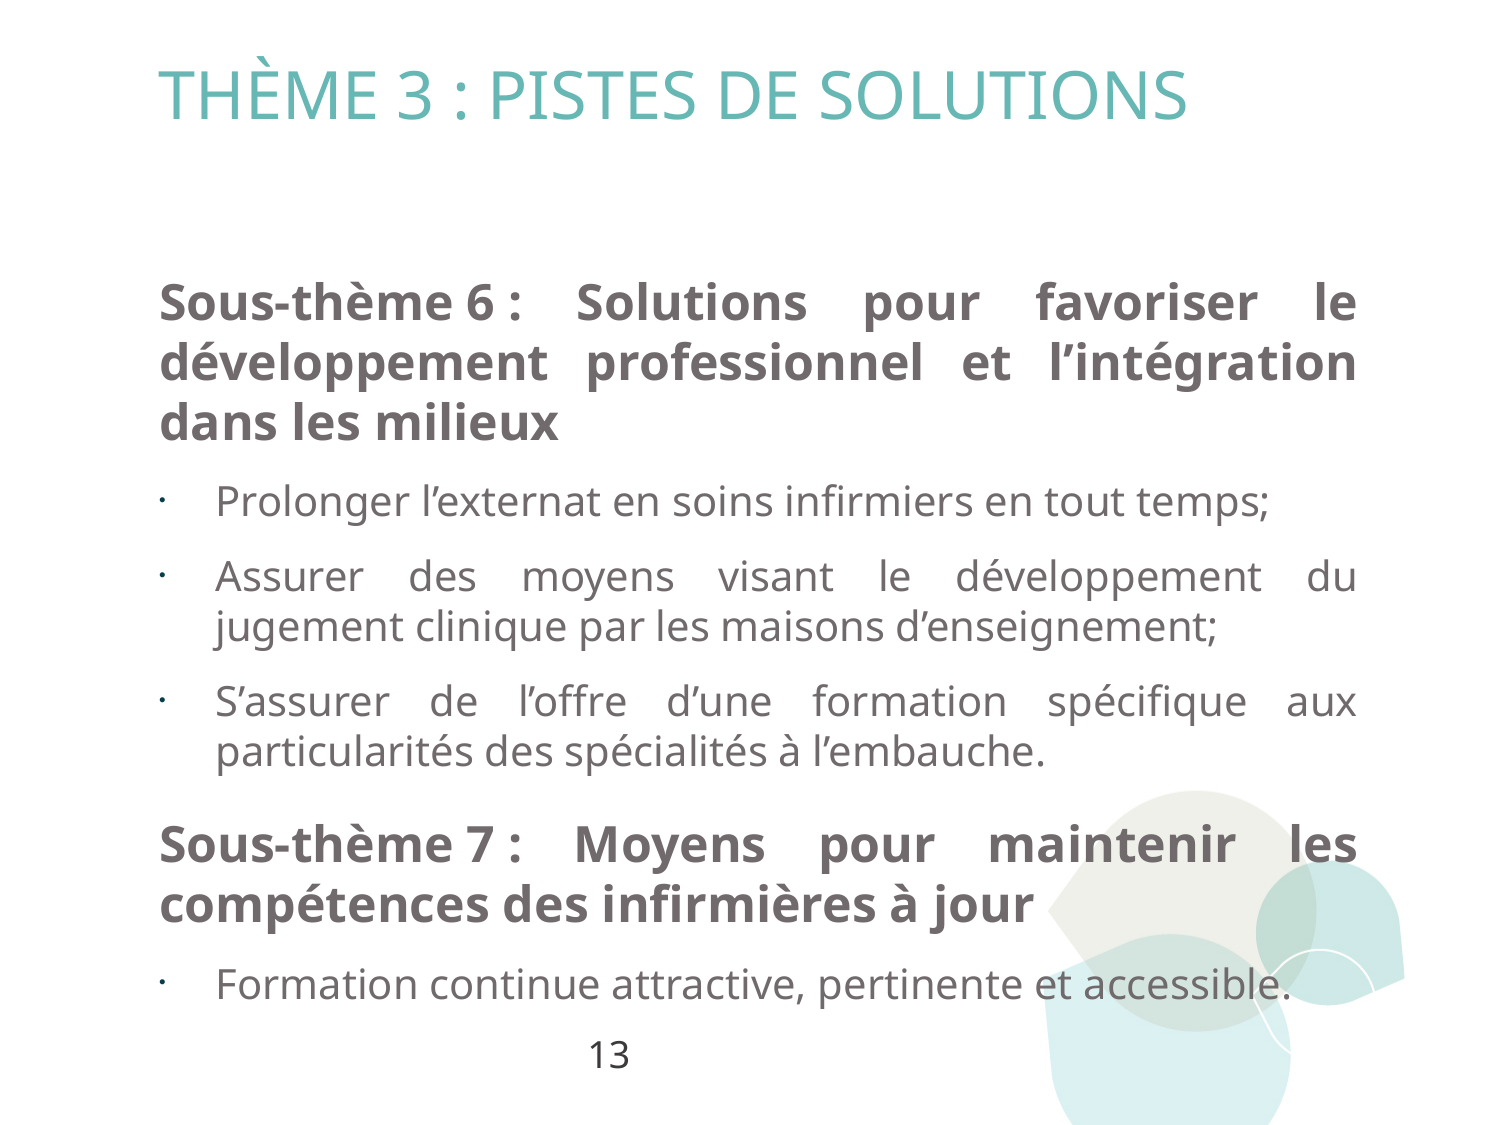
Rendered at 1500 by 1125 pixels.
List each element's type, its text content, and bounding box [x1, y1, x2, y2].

picture [0, 1, 1500, 1125]
list Sous-thème 6 : Solutions pour favoriser le développement professionnel et l’intégration dans les milieux Prolonger l’externat en soins infirmiers en tout temps; Assurer des moyens visant le développement du jugement clinique par les maisons d’enseignement; S’assurer de l’offre d’une formation spécifique aux particularités des spécialités à l’embauche. Sous-thème 7 : Moyens pour maintenir les compétences des infirmières à jour Formation continue attractive, pertinente et accessible. [144, 262, 1374, 1005]
title THÈME 3 : PISTES DE SOLUTIONS [144, 45, 1447, 197]
slide_number <numéro> [572, 1023, 923, 1084]
